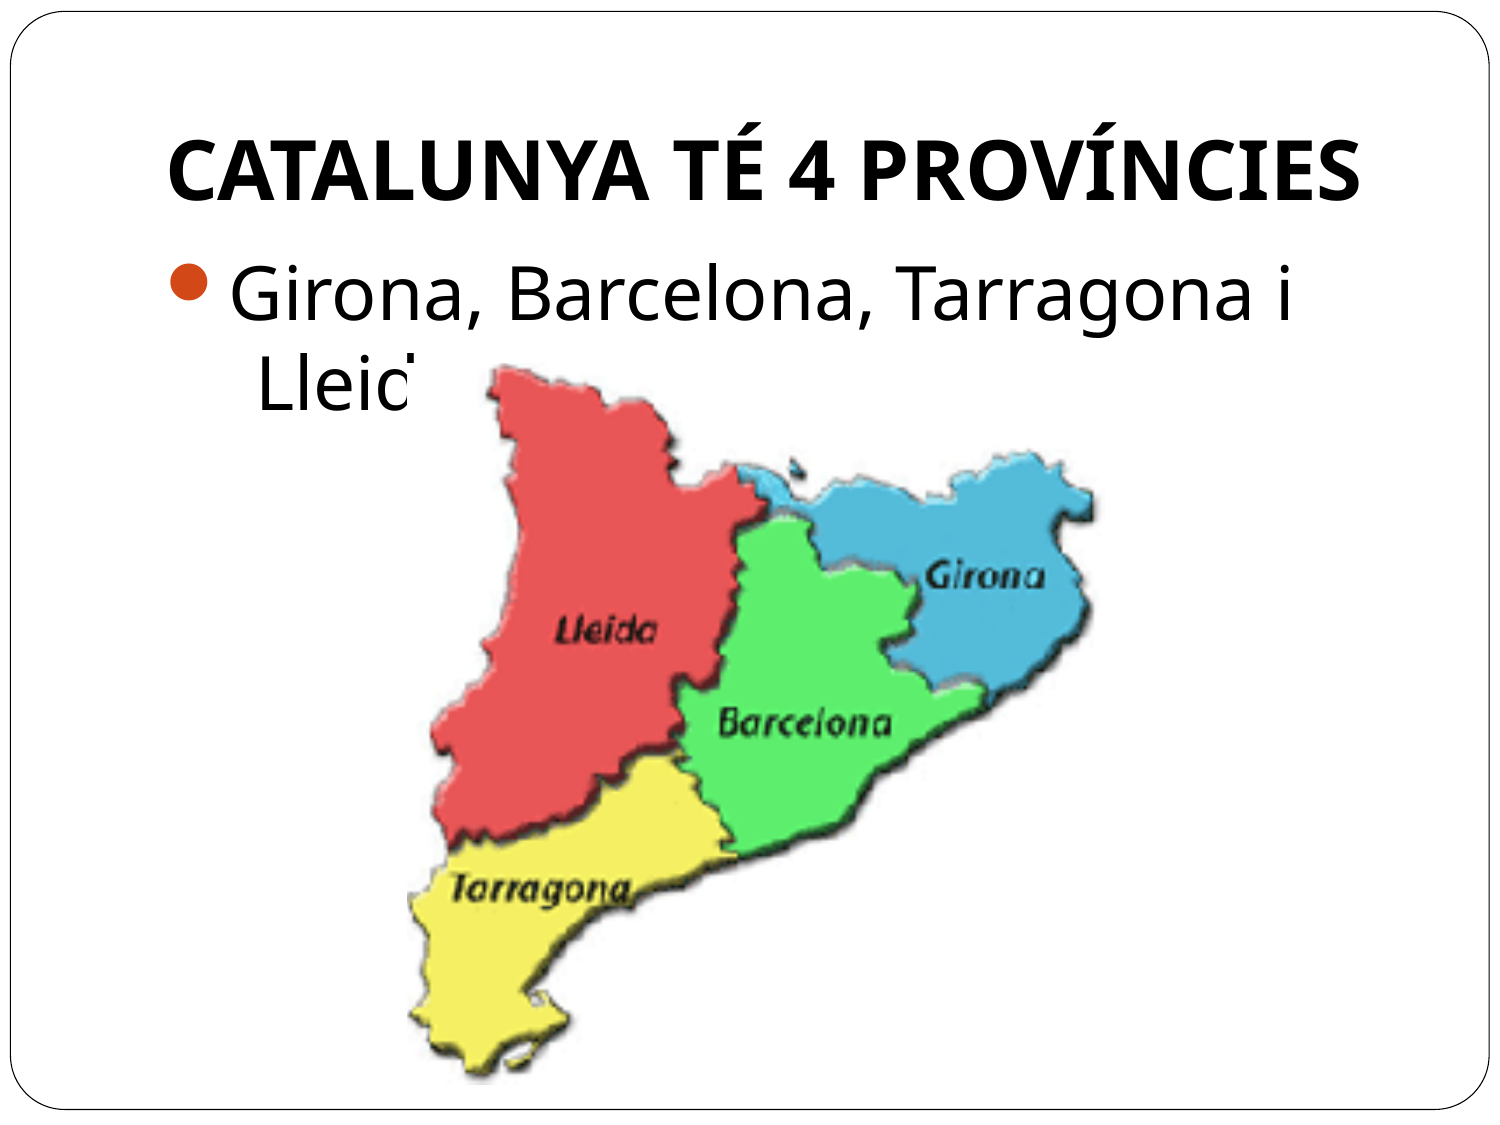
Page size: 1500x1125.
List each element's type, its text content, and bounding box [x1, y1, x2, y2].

picture [407, 363, 1105, 1085]
list Girona, Barcelona, Tarragona i Lleida. [150, 237, 1426, 988]
title CATALUNYA TÉ 4 PROVÍNCIES [150, 45, 1426, 233]
